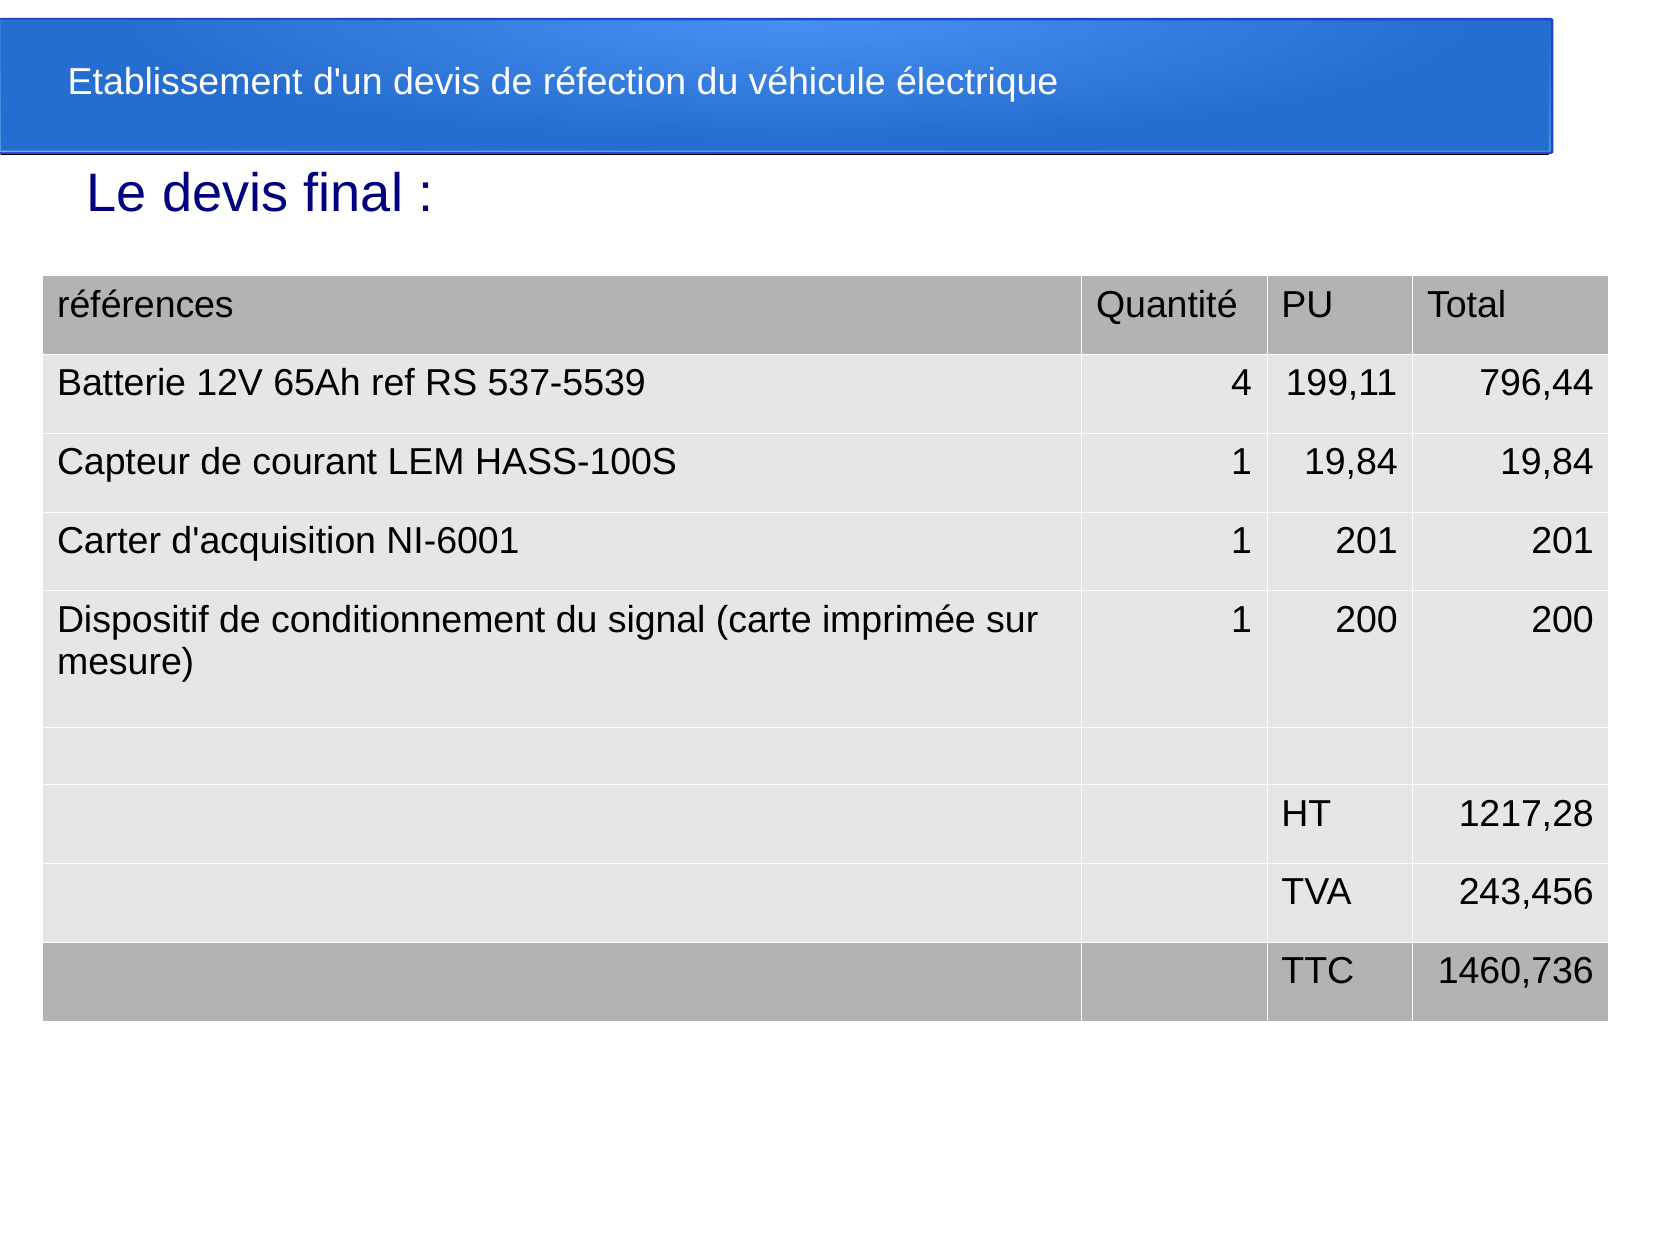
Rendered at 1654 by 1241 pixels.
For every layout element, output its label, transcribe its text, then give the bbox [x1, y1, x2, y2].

table_cell 19,84 [1413, 434, 1608, 512]
table_cell 796,44 [1413, 355, 1608, 433]
table_cell Batterie 12V 65Ah ref RS 537-5539 [43, 355, 1081, 433]
table_cell 1 [1082, 513, 1267, 590]
table_header PU [1268, 276, 1412, 354]
table_cell [1082, 943, 1267, 1021]
table_cell [43, 943, 1081, 1021]
table_cell TVA [1268, 864, 1412, 942]
table_cell [1082, 864, 1267, 942]
table_cell 1 [1082, 591, 1267, 727]
table_cell [43, 728, 1081, 784]
table_cell 19,84 [1268, 434, 1412, 512]
table_cell 1460,736 [1413, 943, 1608, 1021]
table_cell 243,456 [1413, 864, 1608, 942]
table_cell [1268, 728, 1412, 784]
table_cell [1082, 728, 1267, 784]
table_cell Dispositif de conditionnement du signal (carte imprimée sur mesure) [43, 591, 1081, 727]
table_cell 1 [1082, 434, 1267, 512]
text_box Le devis final : [71, 155, 638, 231]
table_cell 4 [1082, 355, 1267, 433]
table_cell [1413, 728, 1608, 784]
table_header Total [1413, 276, 1608, 354]
table_cell 199,11 [1268, 355, 1412, 433]
table_cell 201 [1268, 513, 1412, 590]
text_box Etablissement d'un devis de réfection du véhicule électrique [53, 53, 1076, 111]
table_header références [43, 276, 1081, 354]
table_cell [1082, 785, 1267, 863]
table_cell [43, 864, 1081, 942]
table_cell TTC [1268, 943, 1412, 1021]
table_cell 200 [1413, 591, 1608, 727]
table_cell Capteur de courant LEM HASS-100S [43, 434, 1081, 512]
table_cell 200 [1268, 591, 1412, 727]
table_cell Carter d'acquisition NI-6001 [43, 513, 1081, 590]
table_cell 201 [1413, 513, 1608, 590]
table_header Quantité [1082, 276, 1267, 354]
table_cell [43, 785, 1081, 863]
table_cell 1217,28 [1413, 785, 1608, 863]
table_cell HT [1268, 785, 1412, 863]
